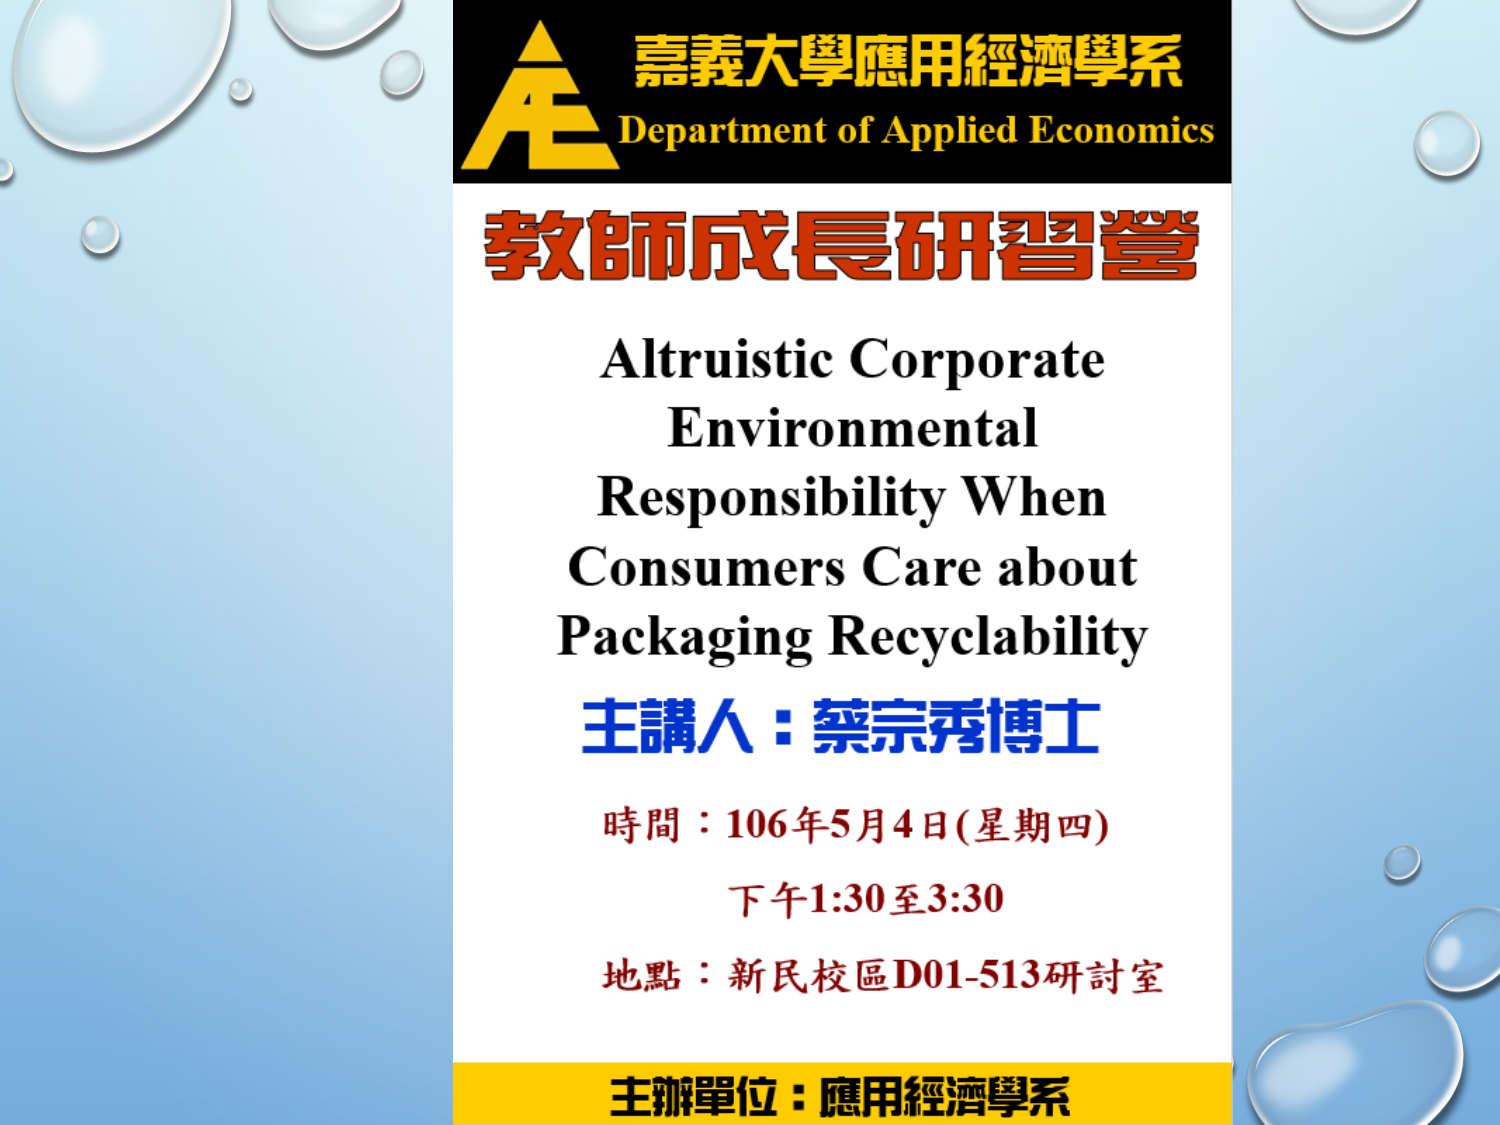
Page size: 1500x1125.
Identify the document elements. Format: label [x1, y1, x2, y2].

picture [453, 0, 1233, 1125]
